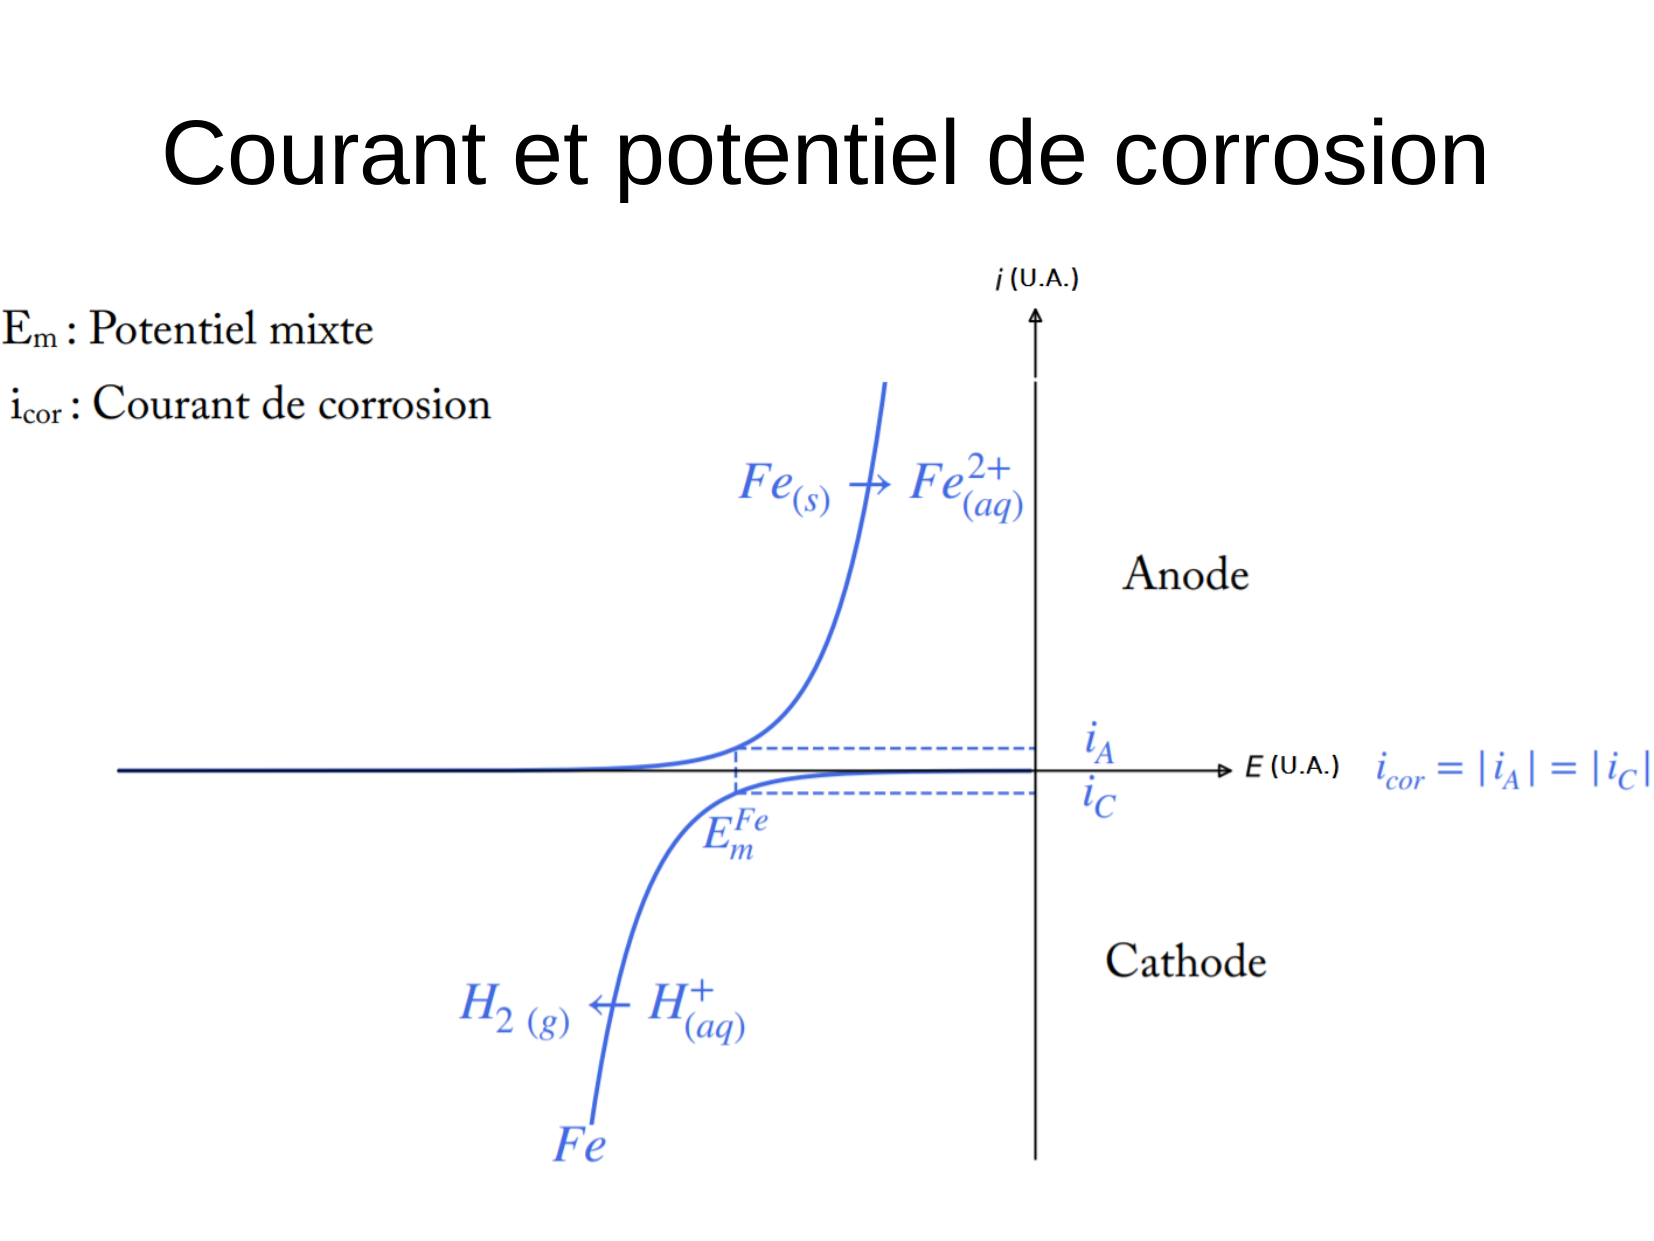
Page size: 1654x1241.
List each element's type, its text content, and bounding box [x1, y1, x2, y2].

title Courant et potentiel de corrosion [82, 49, 1571, 257]
picture [0, 264, 1654, 1170]
